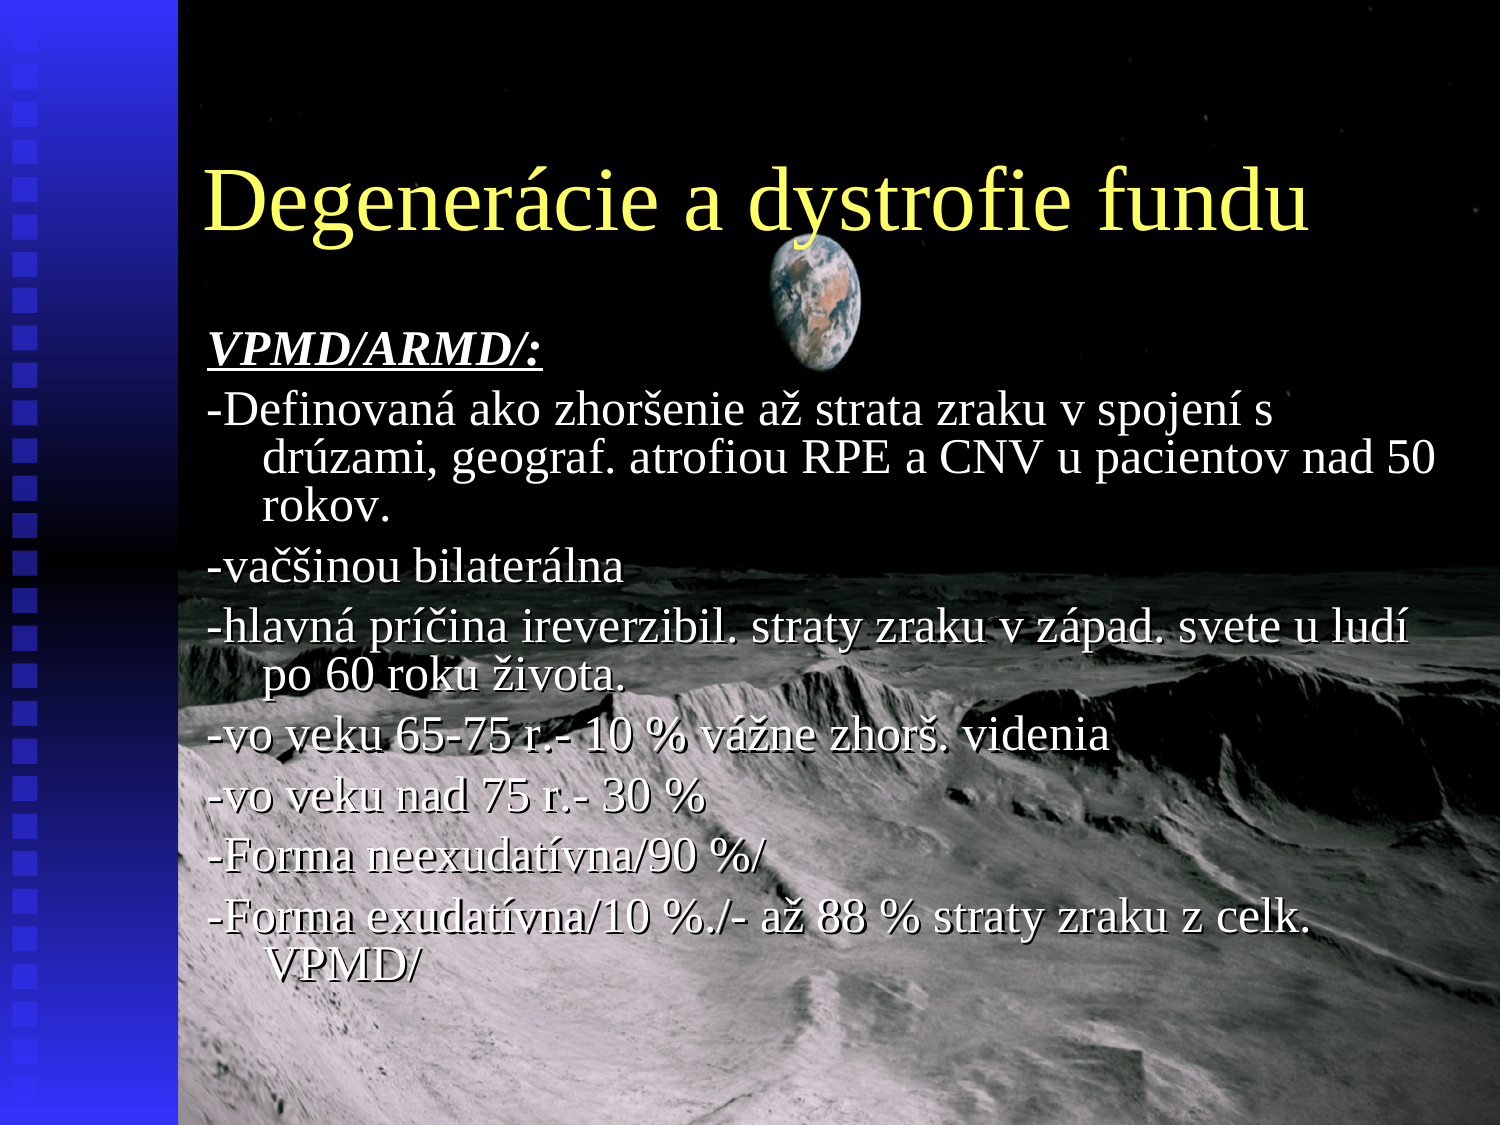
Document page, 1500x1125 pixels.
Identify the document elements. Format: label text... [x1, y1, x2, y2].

title Degenerácie a dystrofie fundu [187, 99, 1463, 288]
picture [0, 0, 1500, 1125]
list VPMD/ARMD/: -Definovaná ako zhoršenie až strata zraku v spojení s drúzami, geograf. atrofiou RPE a CNV u pacientov nad 50 rokov. -vačšinou bilaterálna -hlavná príčina ireverzibil. straty zraku v západ. svete u ludí po 60 roku života. -vo veku 65-75 r.- 10 % vážne zhorš. videnia -vo veku nad 75 r.- 30 % -Forma neexudatívna/90 %/ -Forma exudatívna/10 %./- až 88 % straty zraku z celk. VPMD/ [191, 319, 1467, 995]
